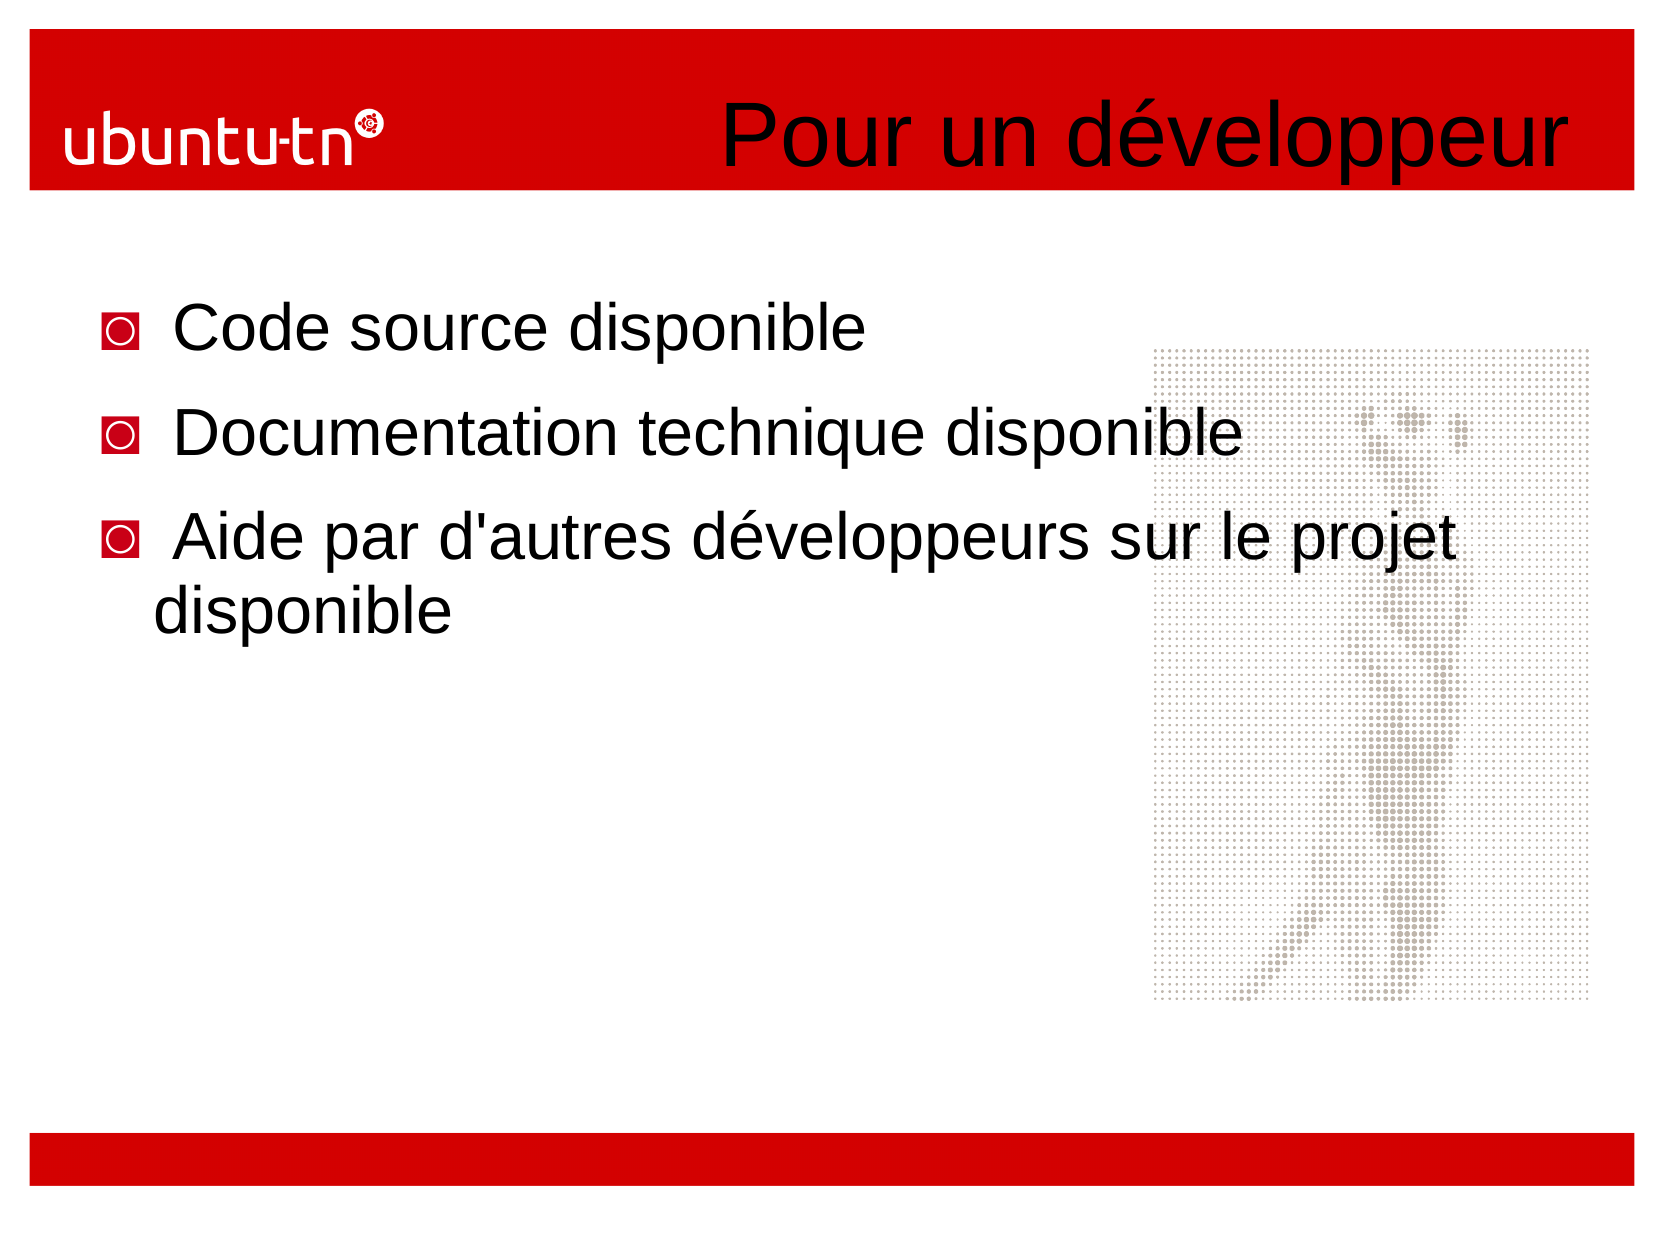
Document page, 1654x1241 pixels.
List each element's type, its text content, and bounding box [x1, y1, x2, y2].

picture [29, 29, 1635, 1241]
list Code source disponible Documentation technique disponible Aide par d'autres développeurs sur le projet disponible [82, 290, 1571, 1109]
title Pour un développeur [82, 39, 1571, 232]
